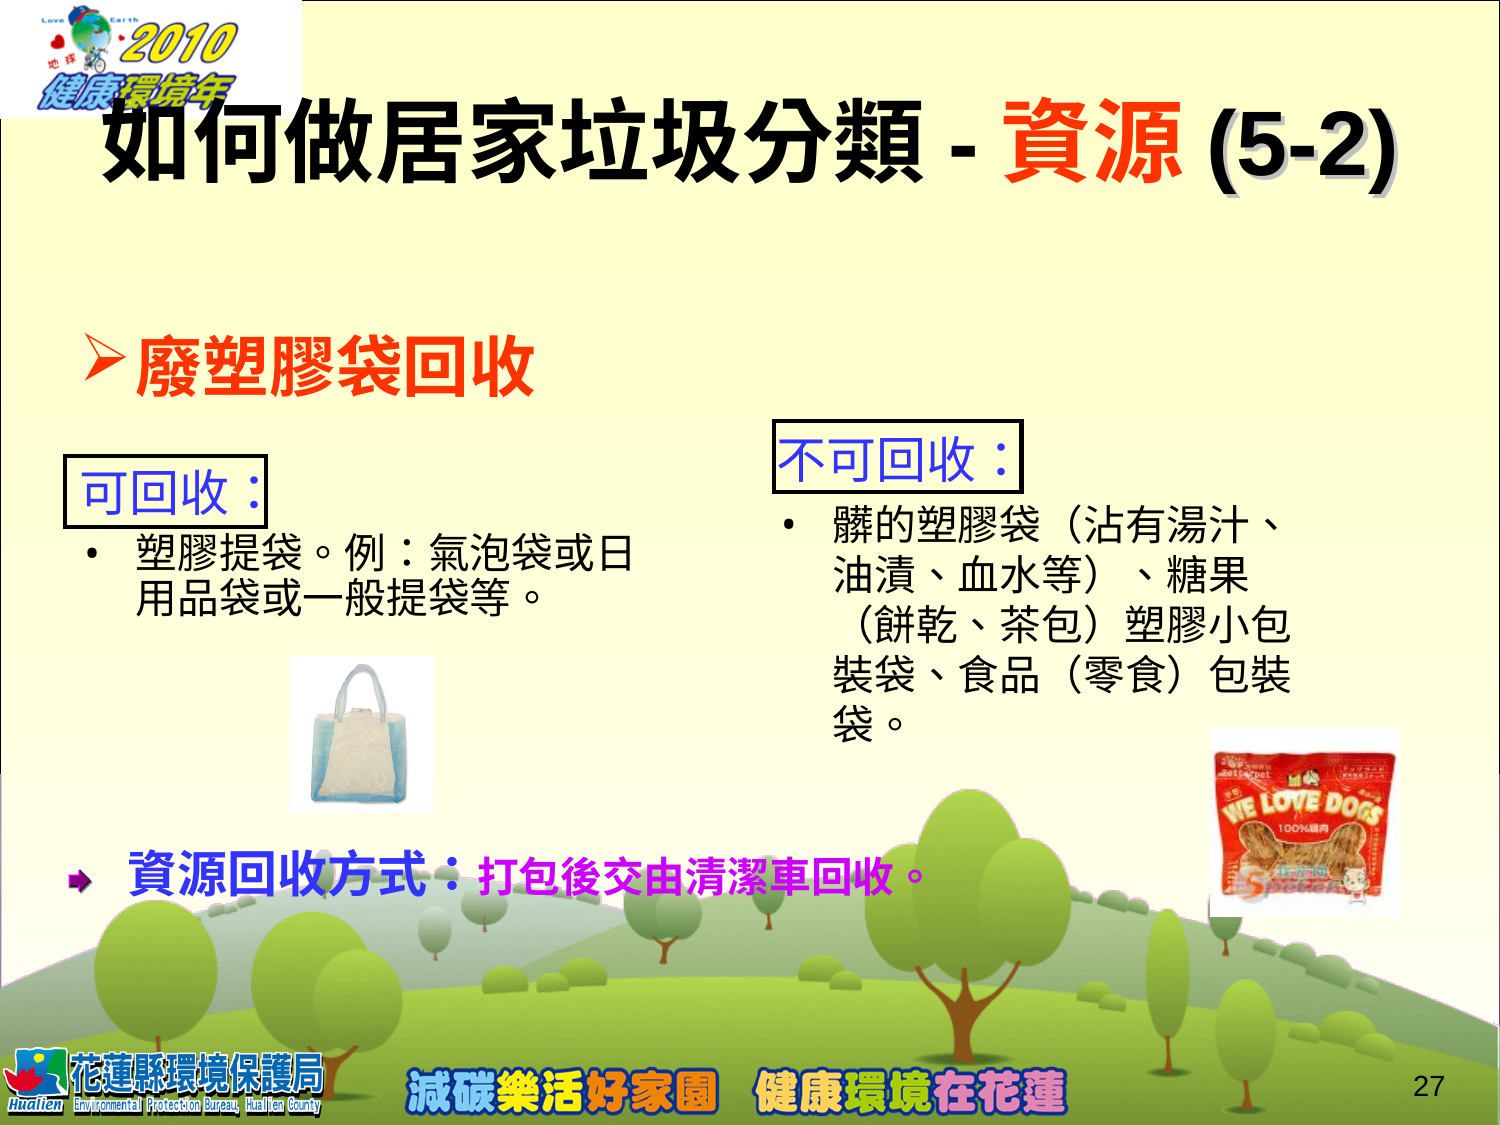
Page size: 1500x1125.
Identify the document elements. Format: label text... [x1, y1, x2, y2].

title 如何做居家垃圾分類-資源(5-2) [75, 45, 1426, 233]
text_box 廢塑膠袋回收 可回收： 塑膠提袋。例：氣泡袋或日用品袋或一般提袋等。 [64, 326, 669, 693]
picture [0, 0, 302, 119]
picture [0, 656, 1500, 1125]
text_box 不可回收： 髒的塑膠袋（沾有湯汁、油漬、血水等）、糖果（餅乾、茶包）塑膠小包裝袋、食品（零食）包裝袋。 [761, 420, 1329, 811]
text_box [64, 456, 266, 528]
text_box 資源回收方式：打包後交由清潔車回收。 [112, 846, 1365, 988]
text_box [773, 420, 1022, 492]
